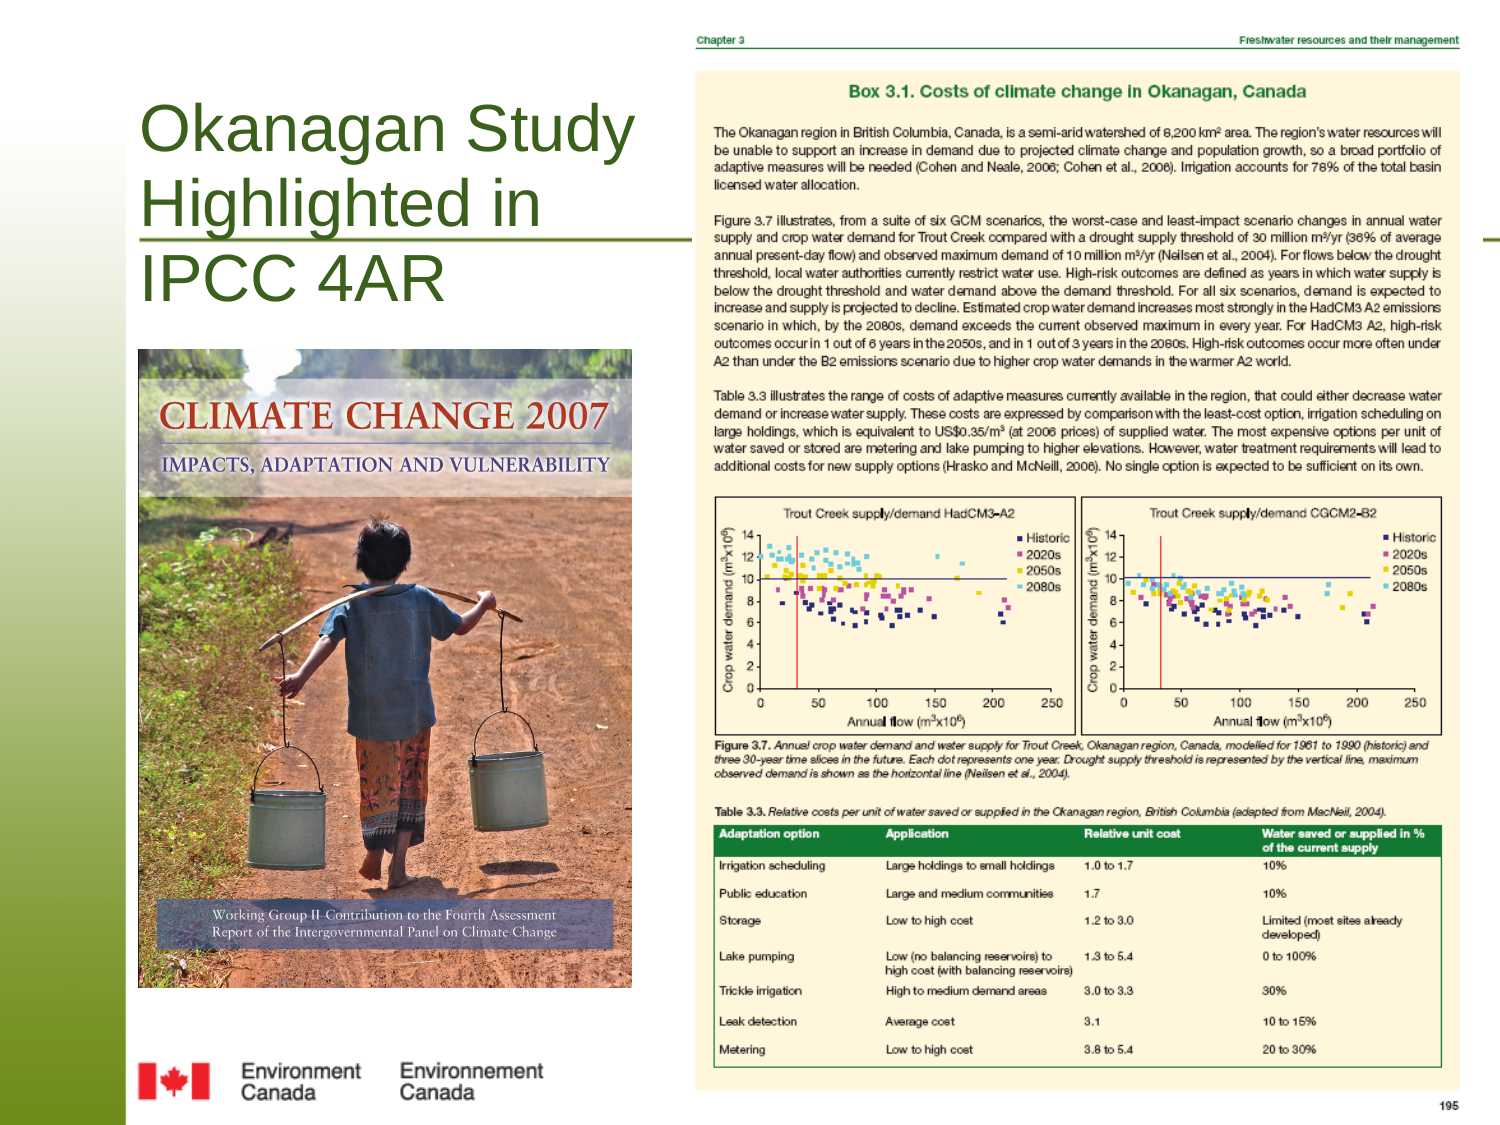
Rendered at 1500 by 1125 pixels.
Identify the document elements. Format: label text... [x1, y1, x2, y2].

title Okanagan Study Highlighted in IPCC 4AR [124, 45, 668, 362]
picture [0, 0, 1500, 1125]
